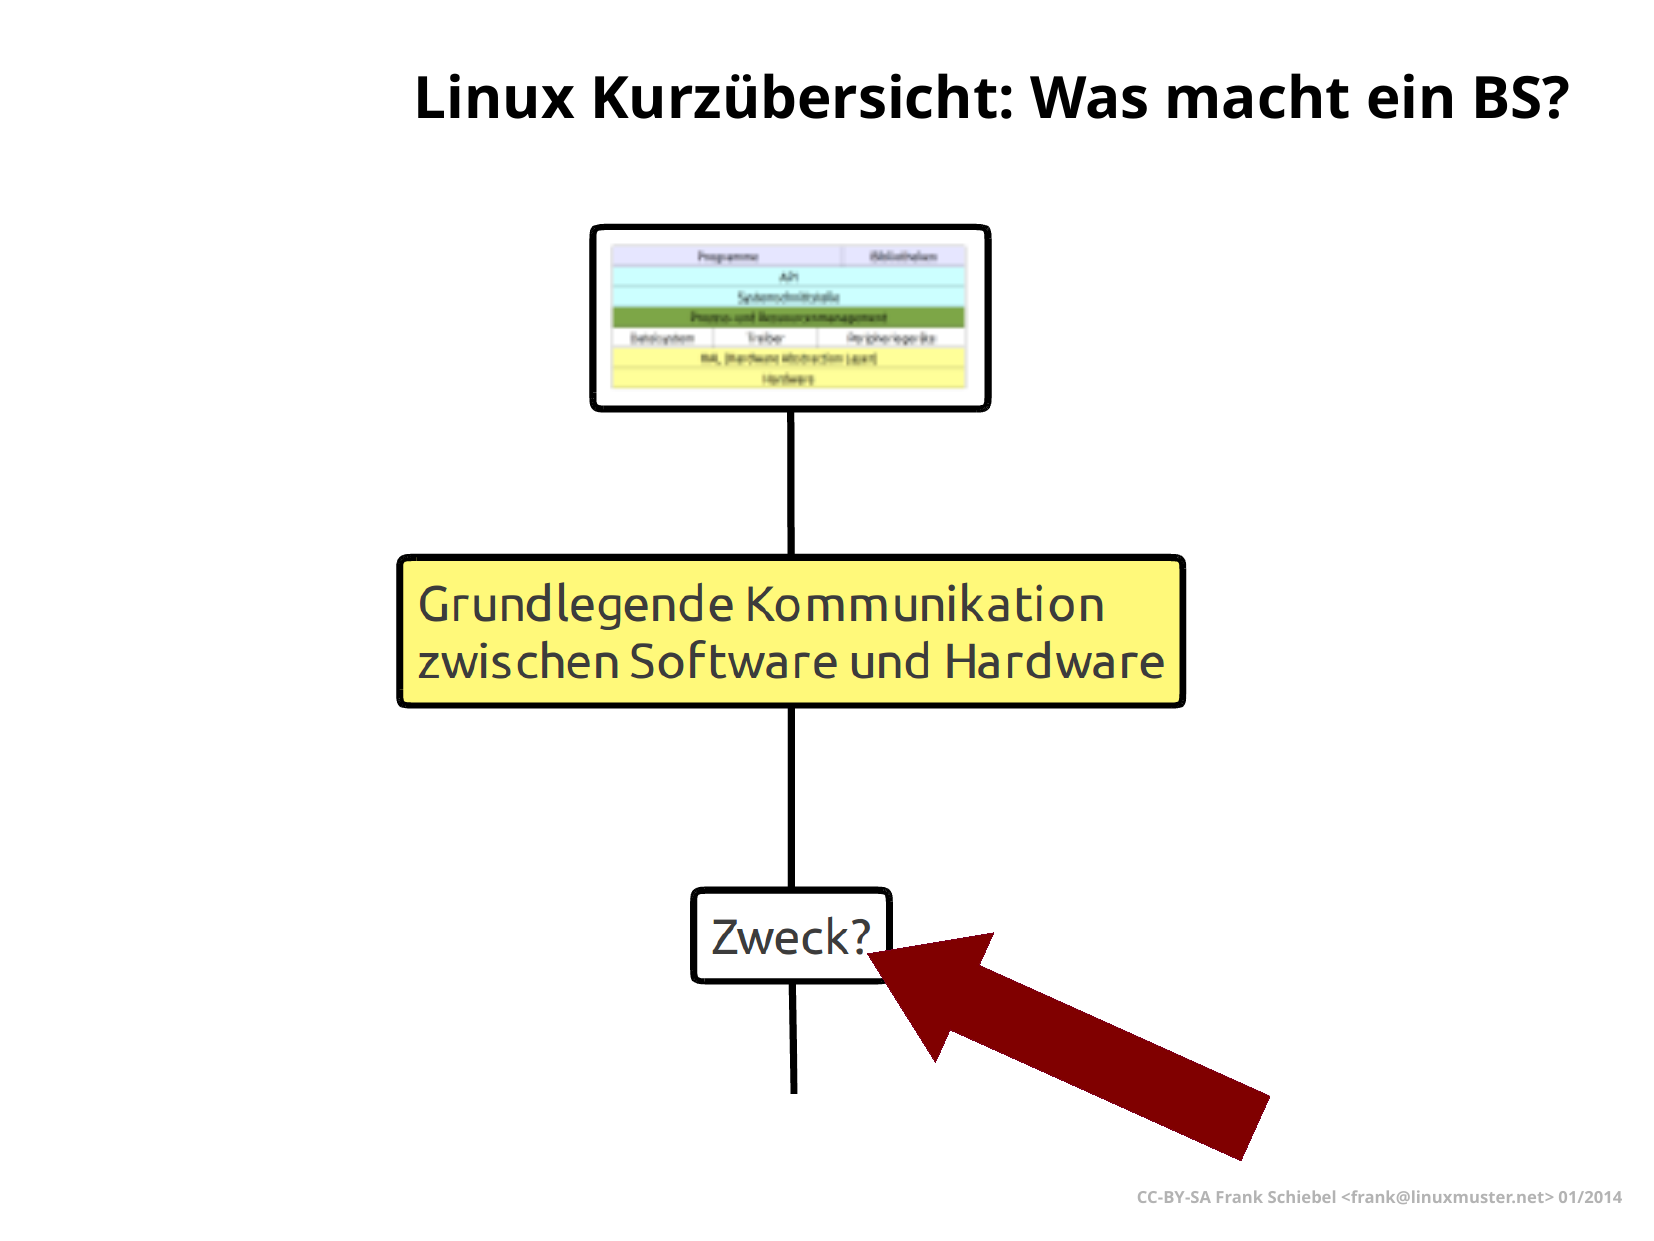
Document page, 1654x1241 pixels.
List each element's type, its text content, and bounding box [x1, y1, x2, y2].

picture [296, 177, 1300, 1094]
title Linux Kurzübersicht: Was macht ein BS? [82, 49, 1571, 142]
text_box [867, 932, 1270, 1161]
text_box CC-BY-SA Frank Schiebel <frank@linuxmuster.net> 01/2014 [1122, 1178, 1621, 1213]
